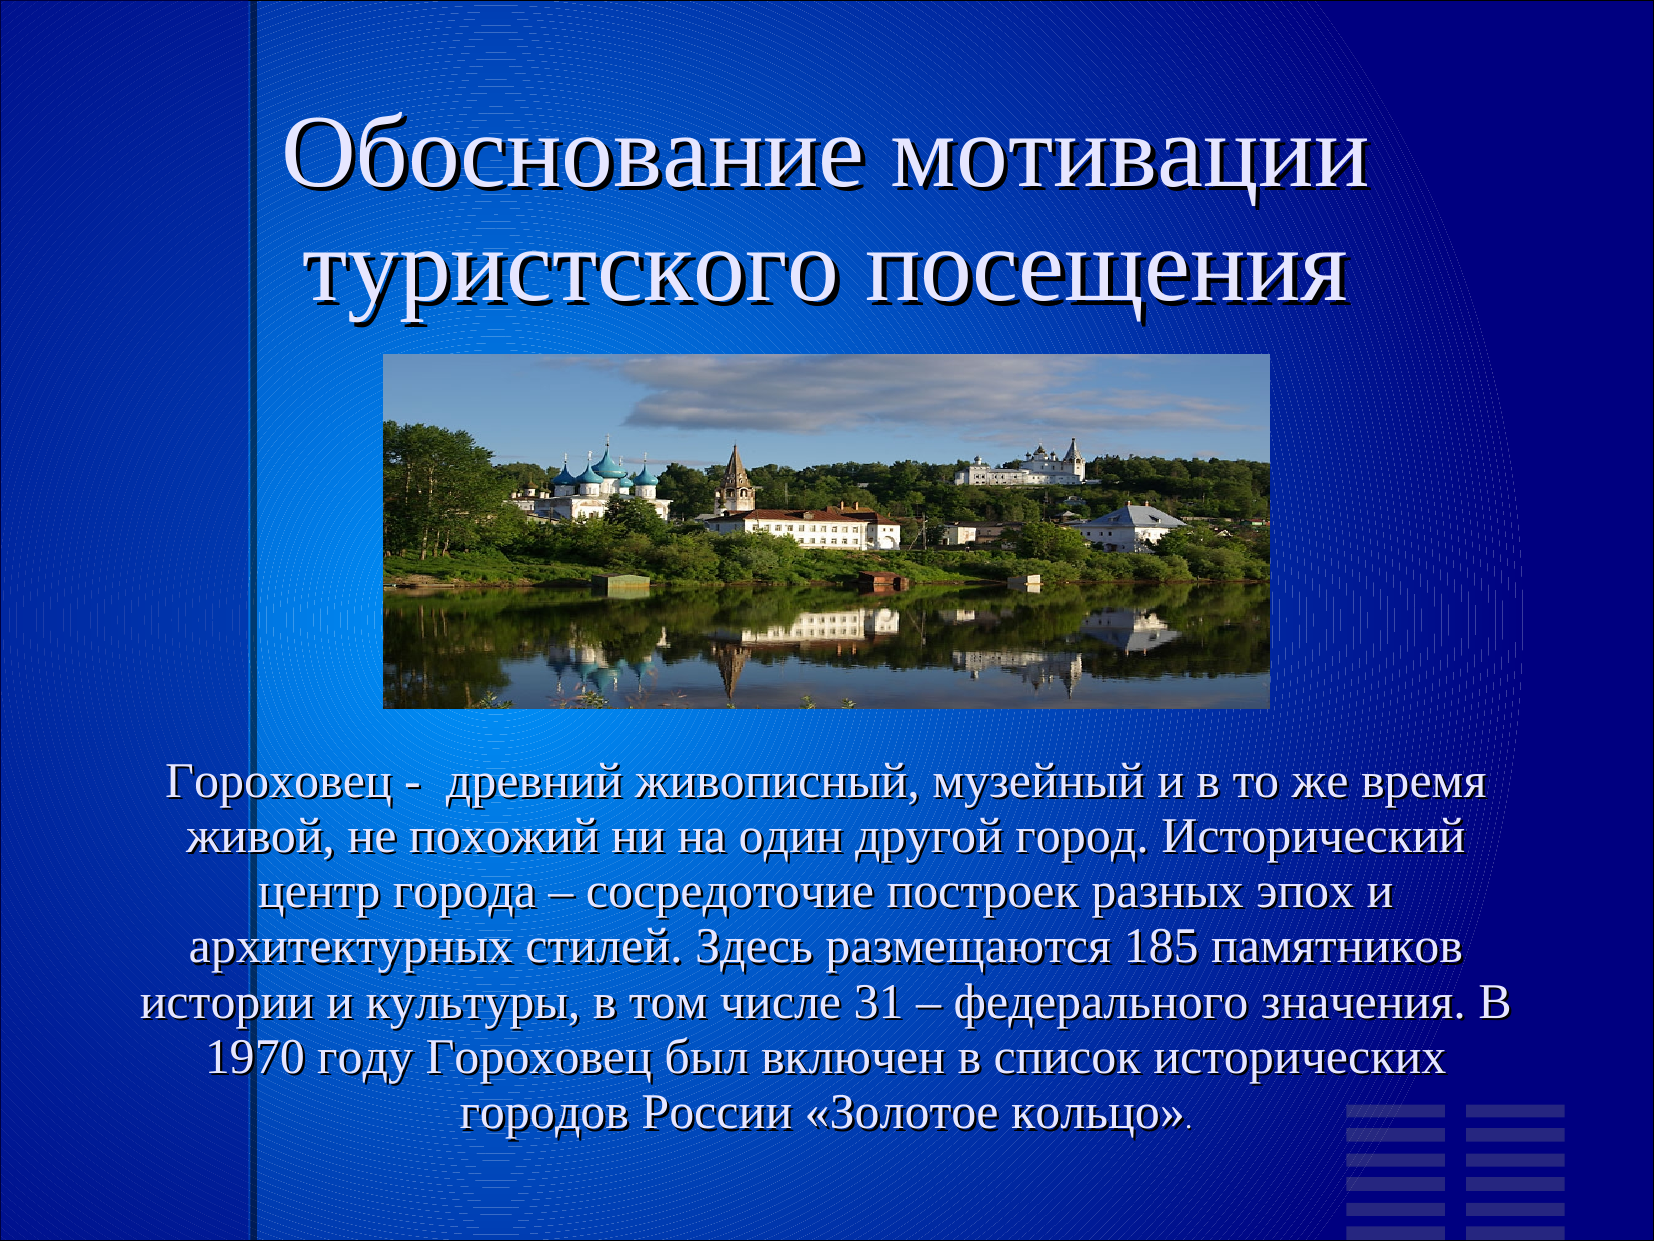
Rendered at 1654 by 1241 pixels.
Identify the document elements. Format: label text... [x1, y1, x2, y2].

picture [383, 354, 1270, 709]
list Гороховец - древний живописный, музейный и в то же время живой, не похожий ни на один другой город. Исторический центр города – сосредоточие построек разных эпох и архитектурных стилей. Здесь размещаются 185 памятников истории и культуры, в том числе 31 – федерального значения. В 1970 году Гороховец был включен в список исторических городов России «Золотое кольцо». [119, 752, 1533, 1147]
title Обоснование мотивации туристского посещения [119, 93, 1533, 324]
